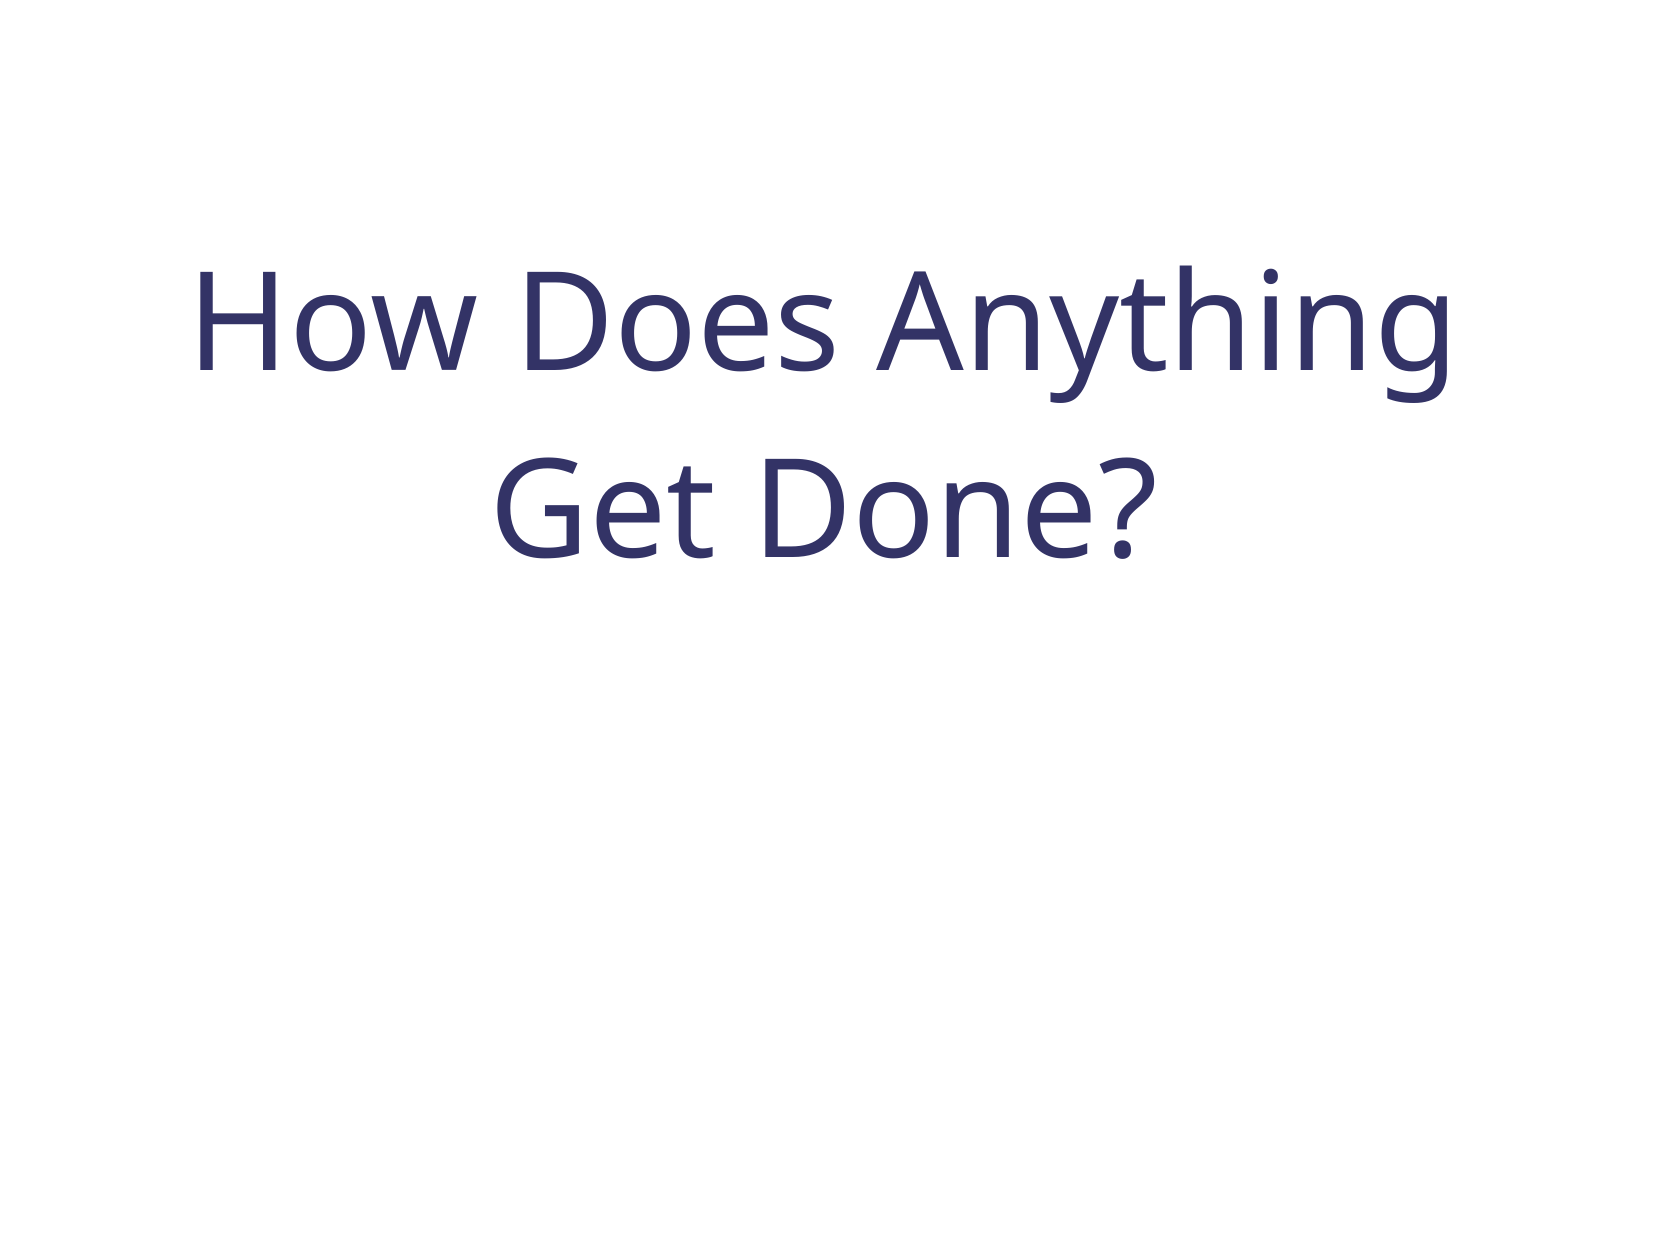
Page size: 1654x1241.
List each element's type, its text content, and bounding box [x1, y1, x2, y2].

title How Does Anything Get Done? [79, 243, 1568, 578]
